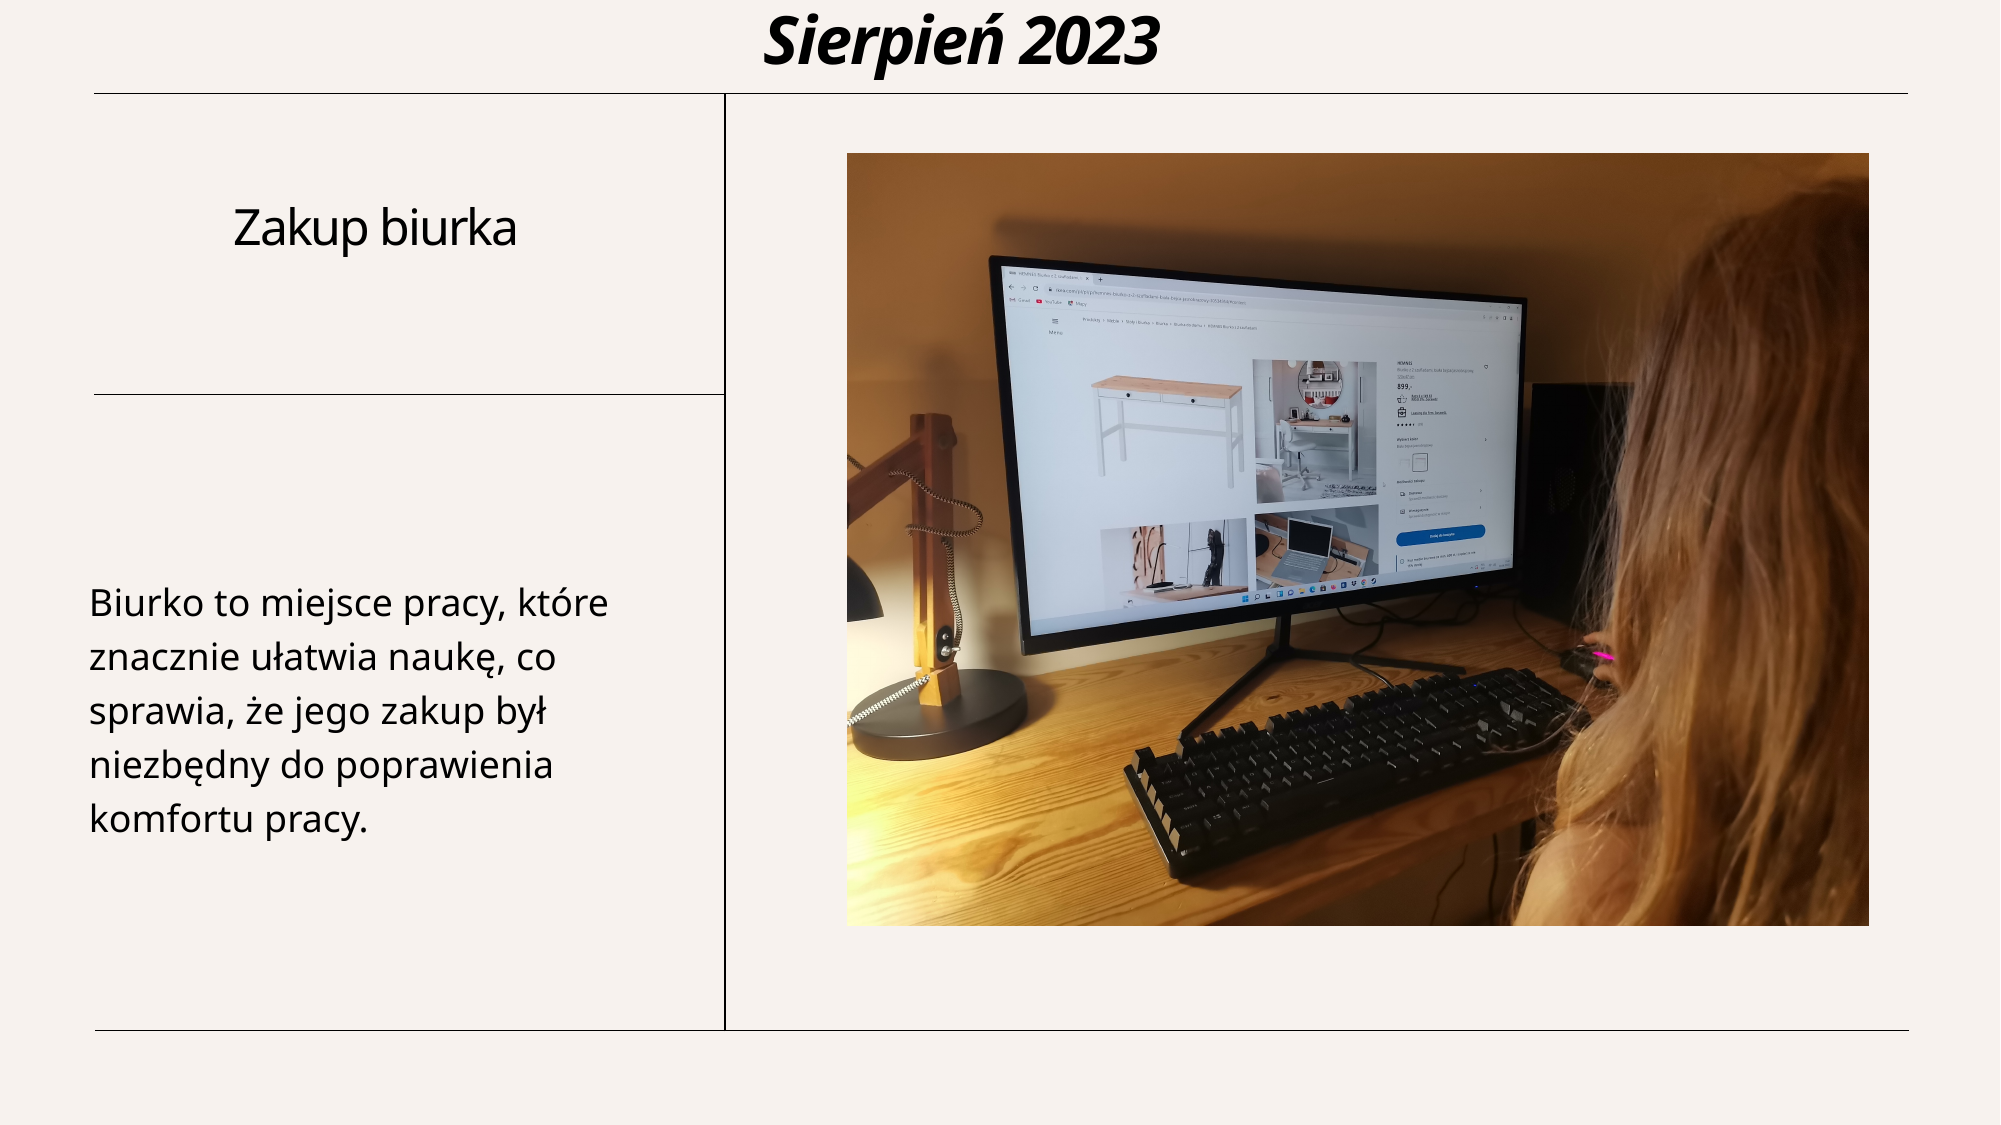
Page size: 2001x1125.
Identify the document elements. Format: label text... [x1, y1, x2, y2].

text_box Zakup biurka [218, 195, 584, 331]
list Biurko to miejsce pracy, które znacznie ułatwia naukę, co sprawia, że jego zakup był niezbędny do poprawienia komfortu pracy. [73, 562, 727, 1008]
title Sierpień 2023 [749, 0, 1967, 155]
picture [847, 153, 1869, 926]
